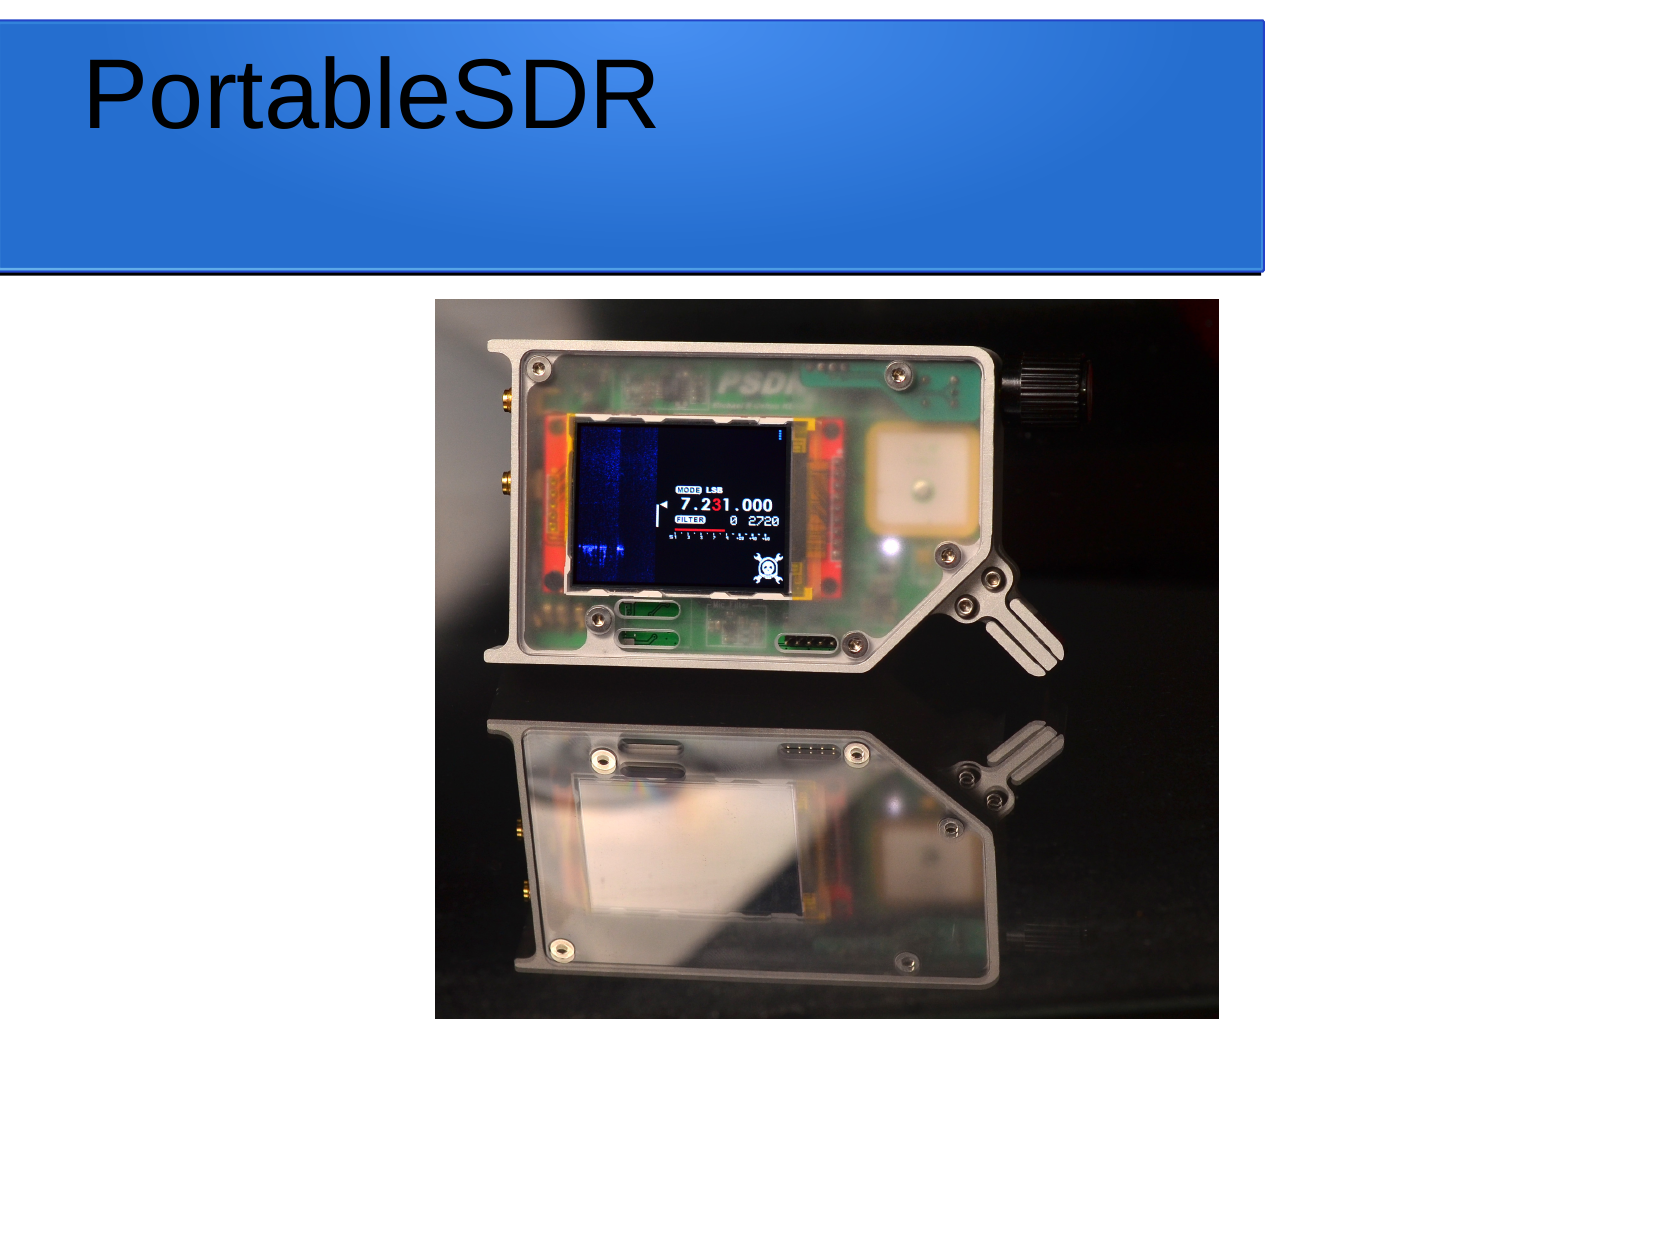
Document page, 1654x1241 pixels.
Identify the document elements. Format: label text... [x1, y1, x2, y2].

picture [435, 299, 1219, 1019]
title PortableSDR [82, 38, 1235, 261]
